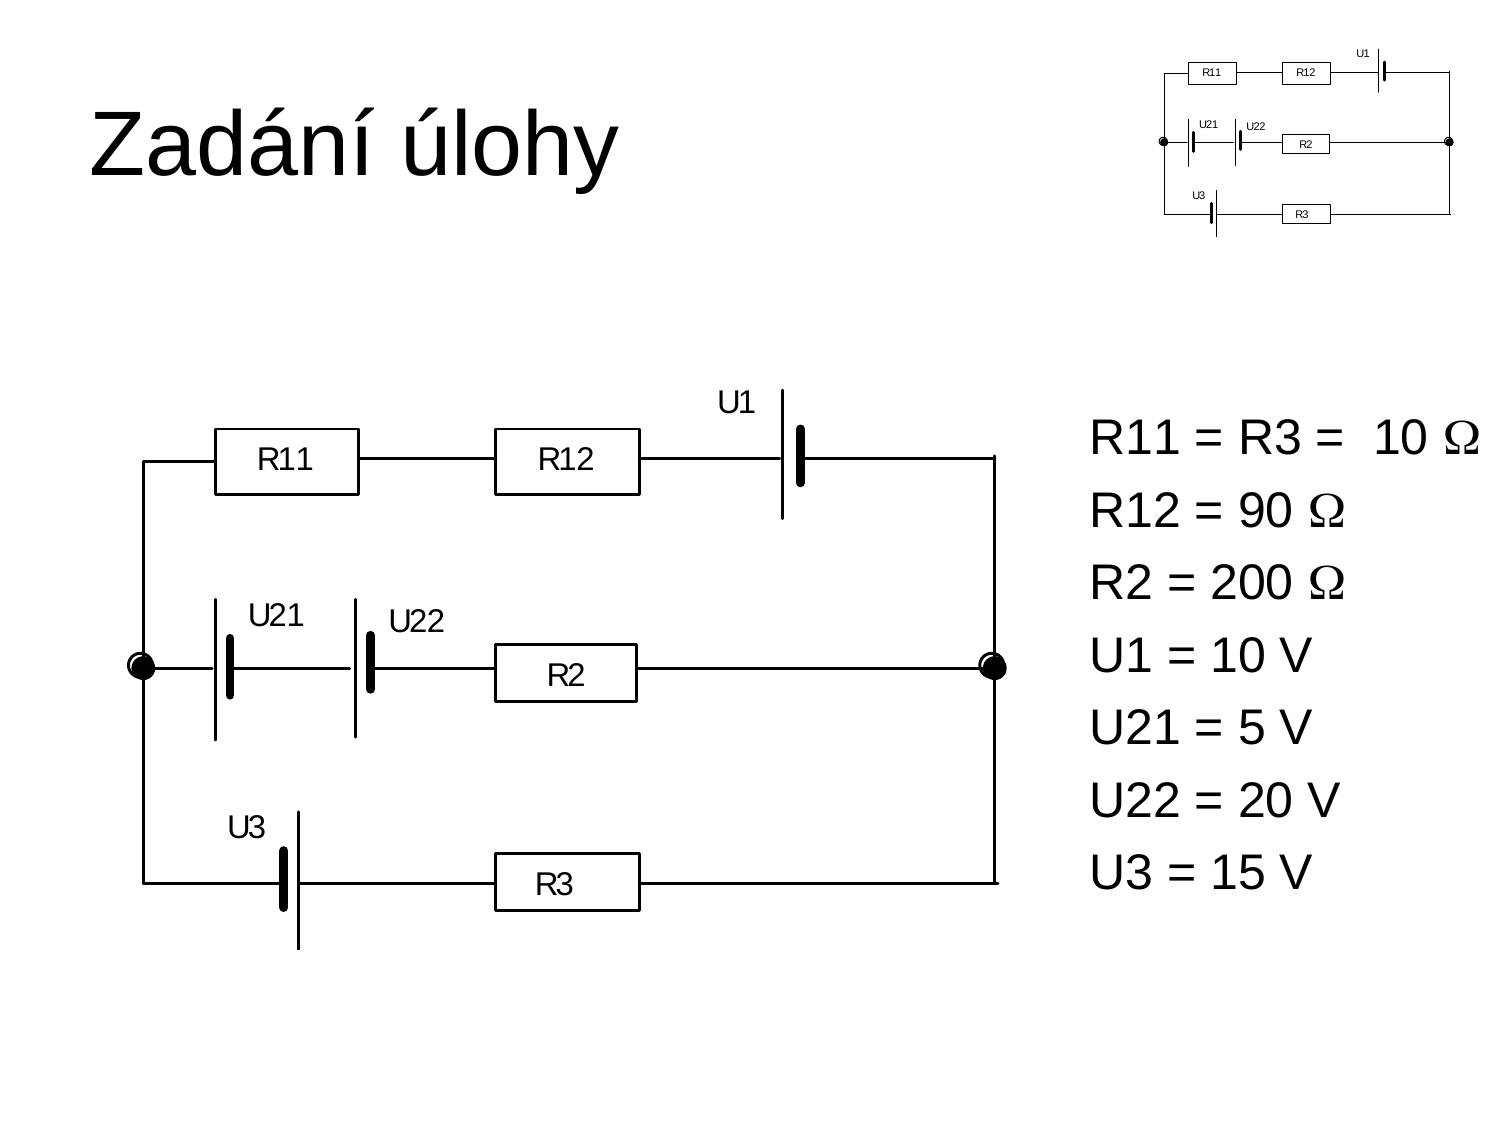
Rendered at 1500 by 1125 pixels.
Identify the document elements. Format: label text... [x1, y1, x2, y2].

chart [0, 243, 1022, 953]
title Zadání úlohy [75, 45, 1070, 233]
chart [1116, 0, 1459, 238]
list R11 = R3 = 10  R12 = 90  R2 = 200  U1 = 10 V U21 = 5 V U22 = 20 V U3 = 15 V [1074, 397, 1500, 994]
